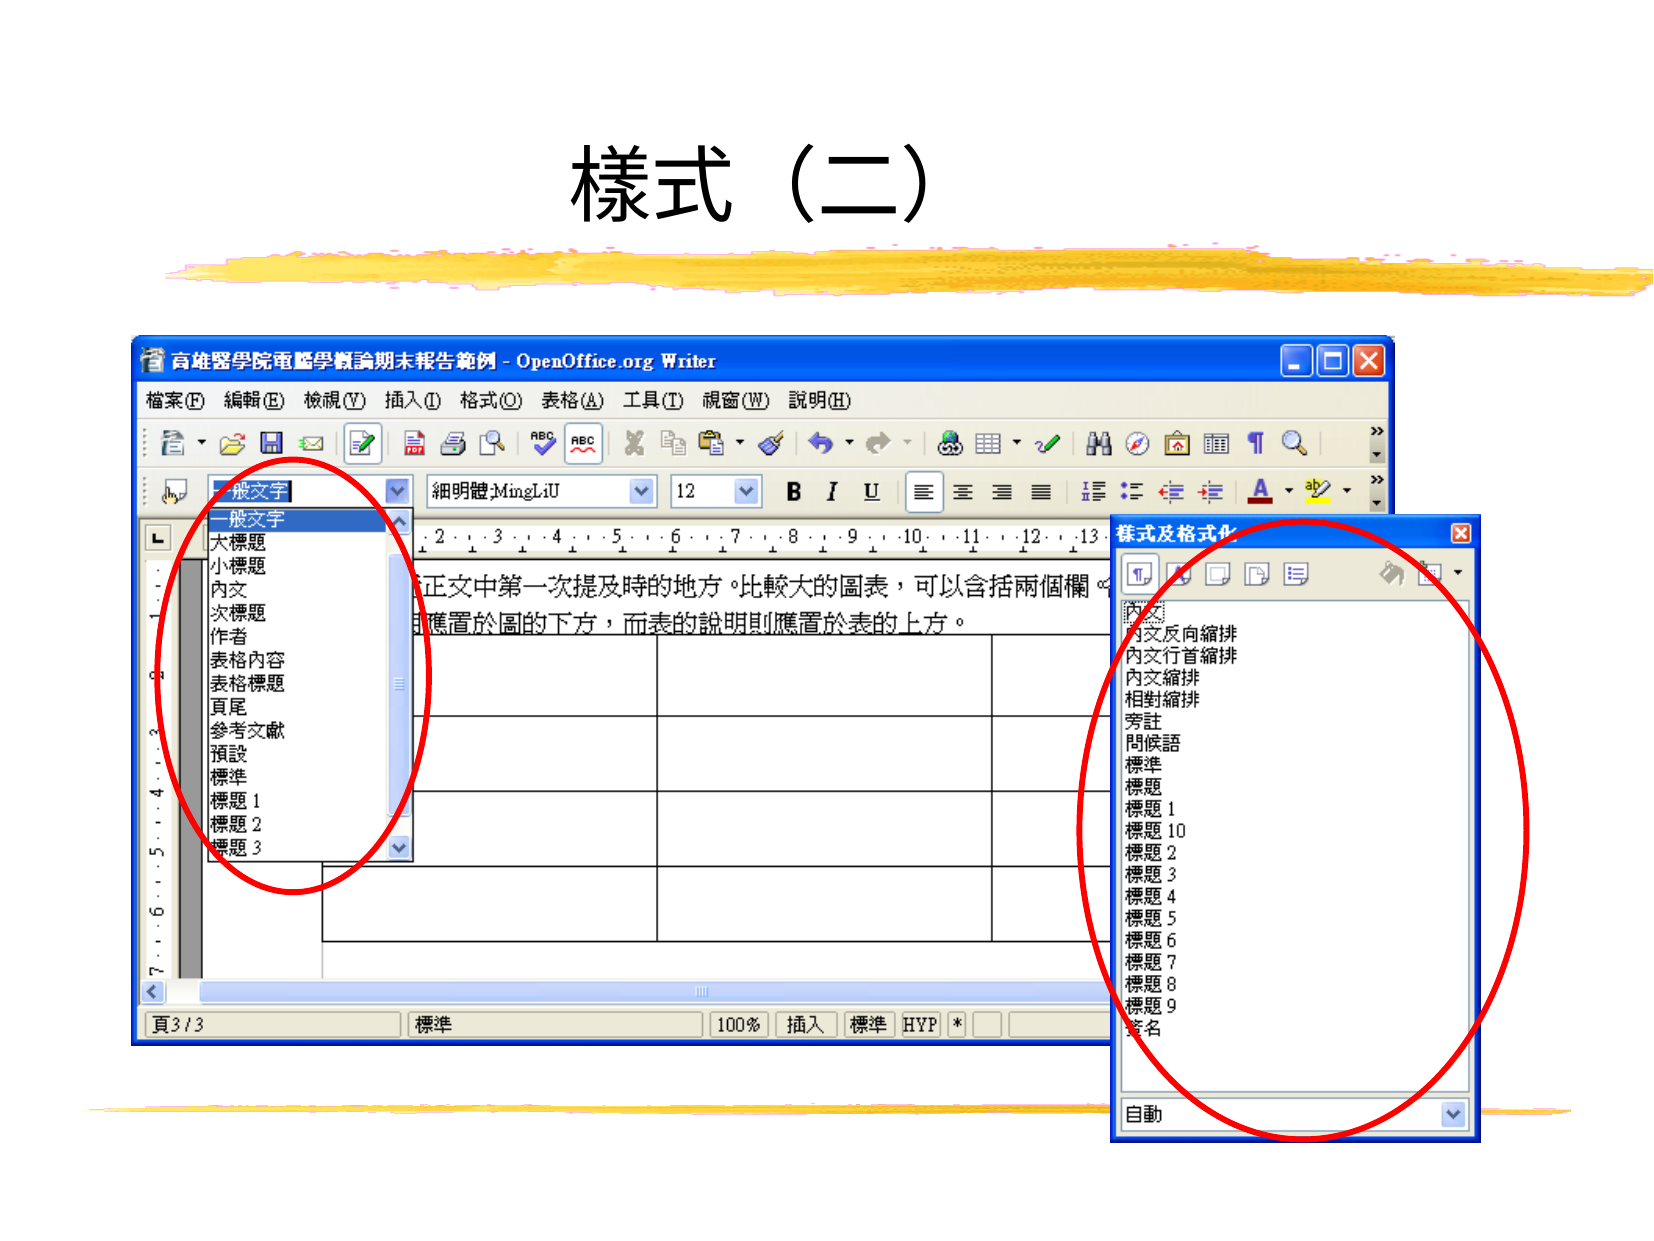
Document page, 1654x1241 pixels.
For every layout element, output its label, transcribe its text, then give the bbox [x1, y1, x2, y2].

title 樣式（二） [73, 41, 1479, 249]
picture [82, 335, 1481, 1143]
picture [1083, 525, 1481, 1136]
picture [1314, 1026, 1571, 1143]
picture [165, 237, 1654, 308]
